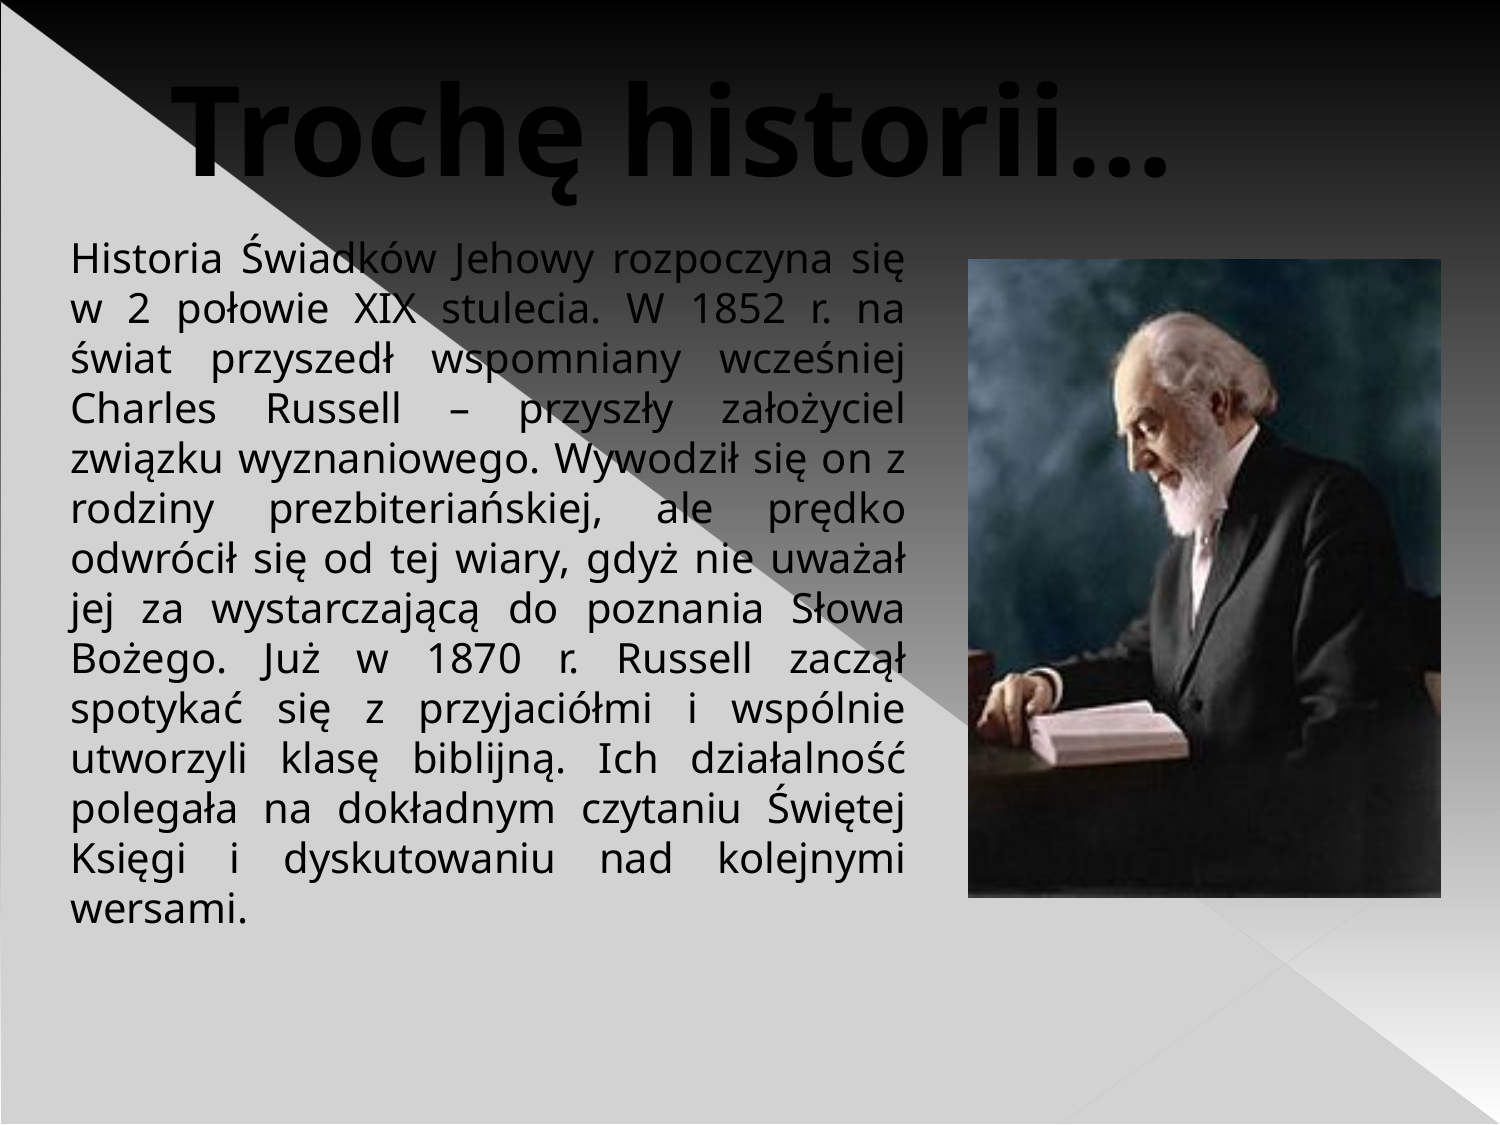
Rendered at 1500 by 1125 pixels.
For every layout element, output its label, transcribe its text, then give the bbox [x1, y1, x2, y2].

picture [968, 259, 1441, 898]
list Historia Świadków Jehowy rozpoczyna się w 2 połowie XIX stulecia. W 1852 r. na świat przyszedł wspomniany wcześniej Charles Russell – przyszły założyciel związku wyznaniowego. Wywodził się on z rodziny prezbiteriańskiej, ale prędko odwrócił się od tej wiary, gdyż nie uważał jej za wystarczającą do poznania Słowa Bożego. Już w 1870 r. Russell zaczął spotykać się z przyjaciółmi i wspólnie utworzyli klasę biblijną. Ich działalność polegała na dokładnym czytaniu Świętej Księgi i dyskutowaniu nad kolejnymi wersami. [55, 224, 922, 993]
title Trochę historii… [75, 43, 1425, 274]
